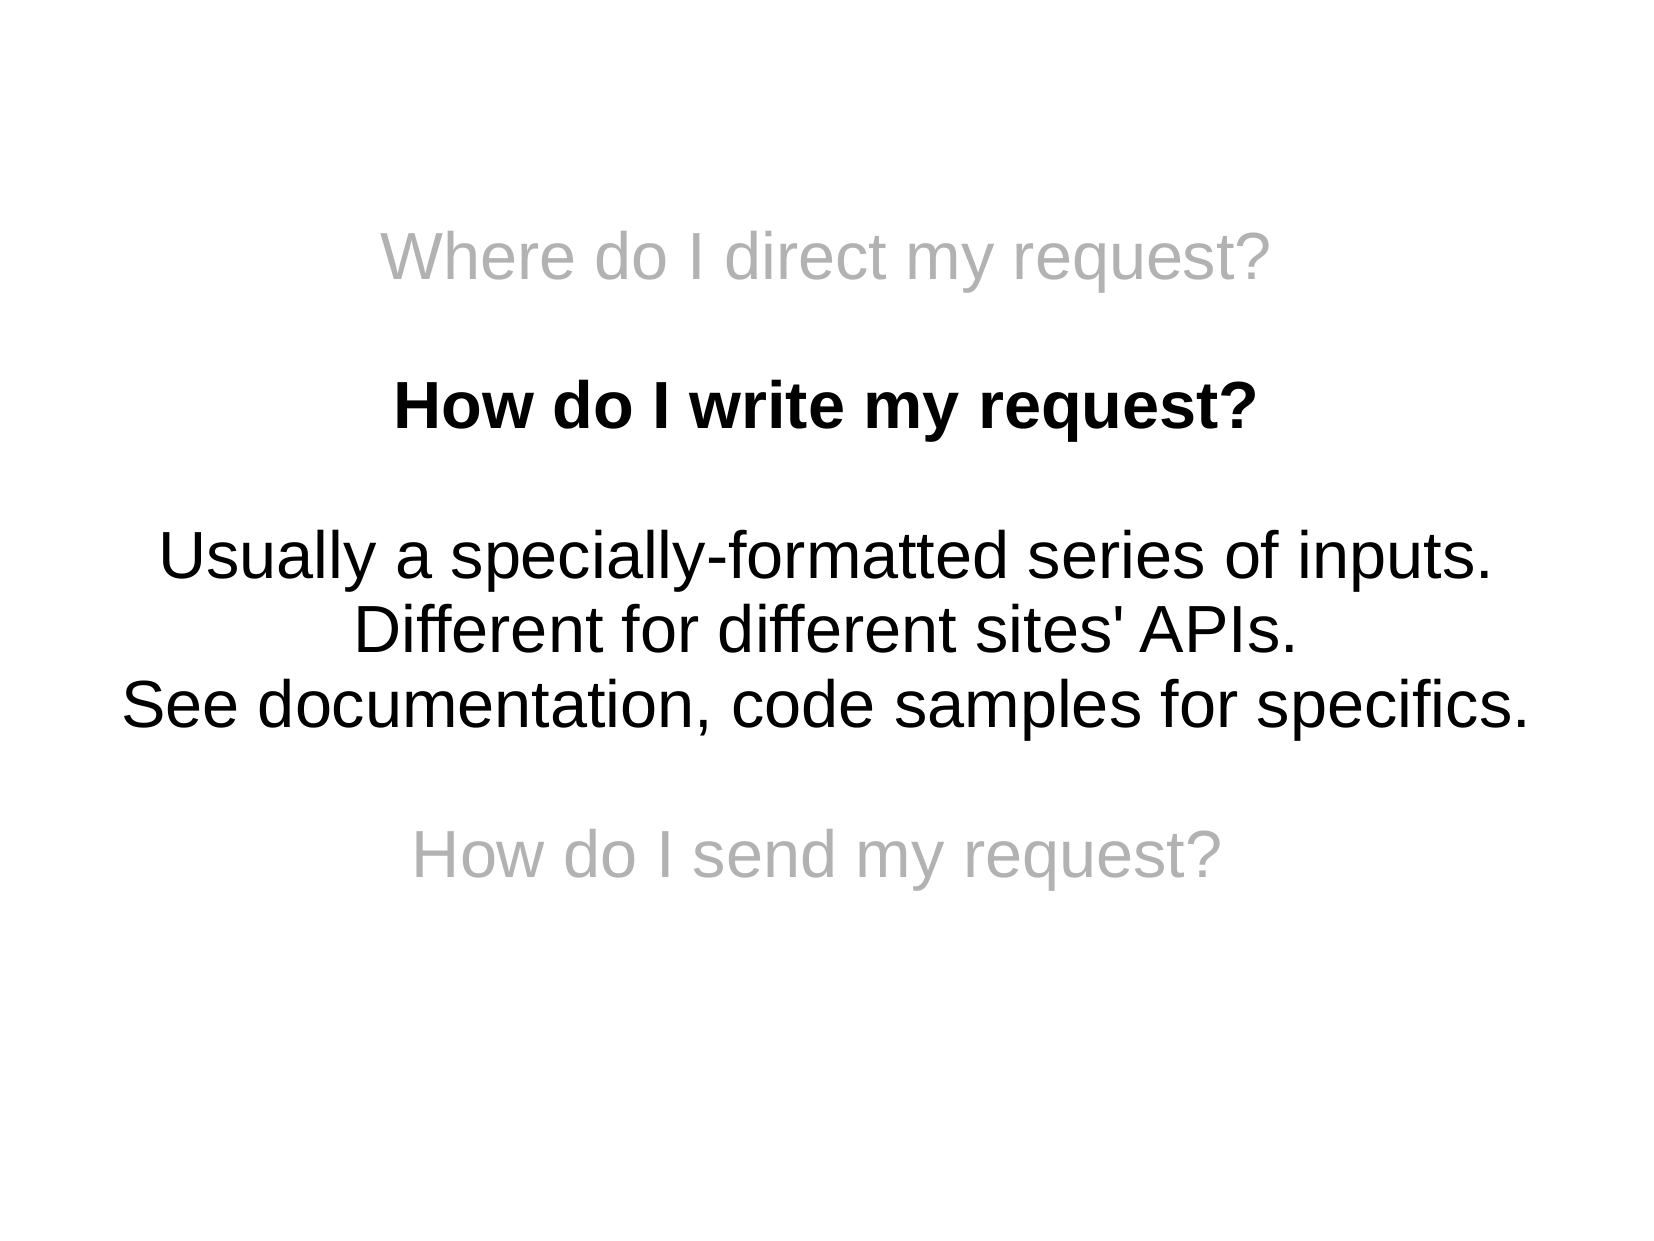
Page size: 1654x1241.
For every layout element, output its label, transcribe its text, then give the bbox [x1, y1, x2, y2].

subtitle Where do I direct my request? How do I write my request? Usually a specially-formatted series of inputs. Different for different sites' APIs. See documentation, code samples for specifics. How do I send my request? [82, 75, 1571, 1036]
